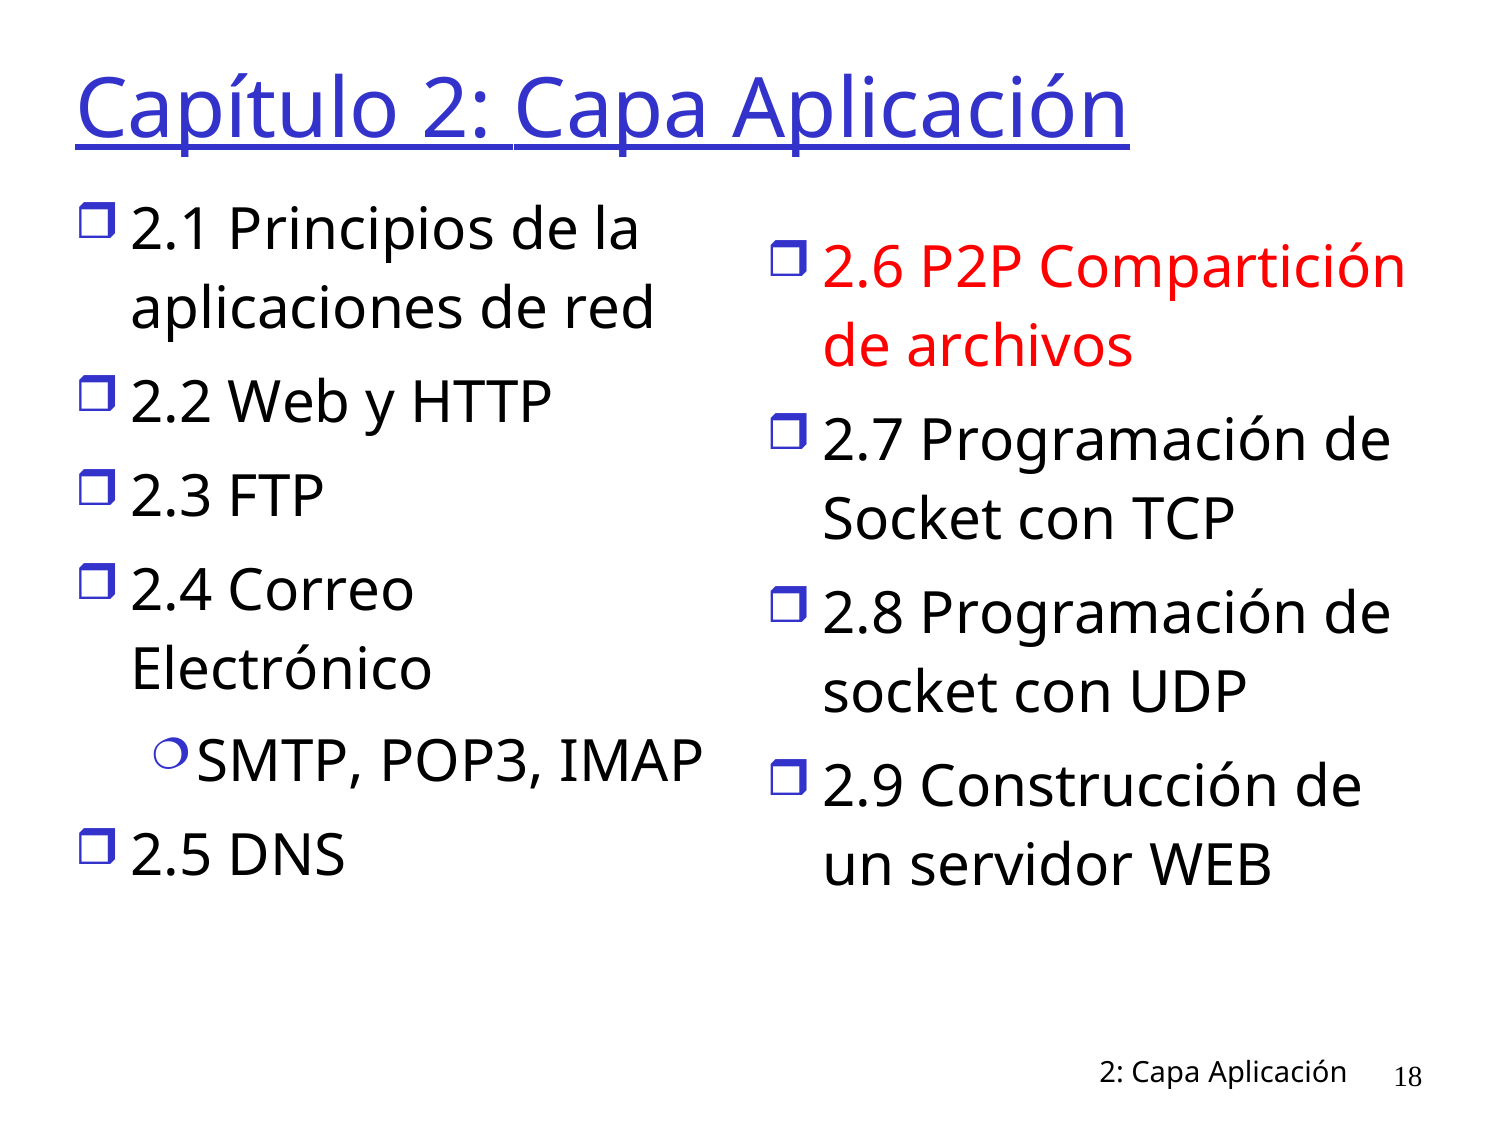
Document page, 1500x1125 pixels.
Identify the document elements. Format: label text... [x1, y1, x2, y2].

list 2.6 P2P Compartición de archivos 2.7 Programación de Socket con TCP 2.8 Programación de socket con UDP 2.9 Construcción de un servidor WEB [766, 224, 1426, 968]
list 2.1 Principios de la aplicaciones de red 2.2 Web y HTTP 2.3 FTP 2.4 Correo Electrónico SMTP, POP3, IMAP 2.5 DNS [75, 187, 734, 1021]
title Capítulo 2: Capa Aplicación [75, 23, 1426, 188]
